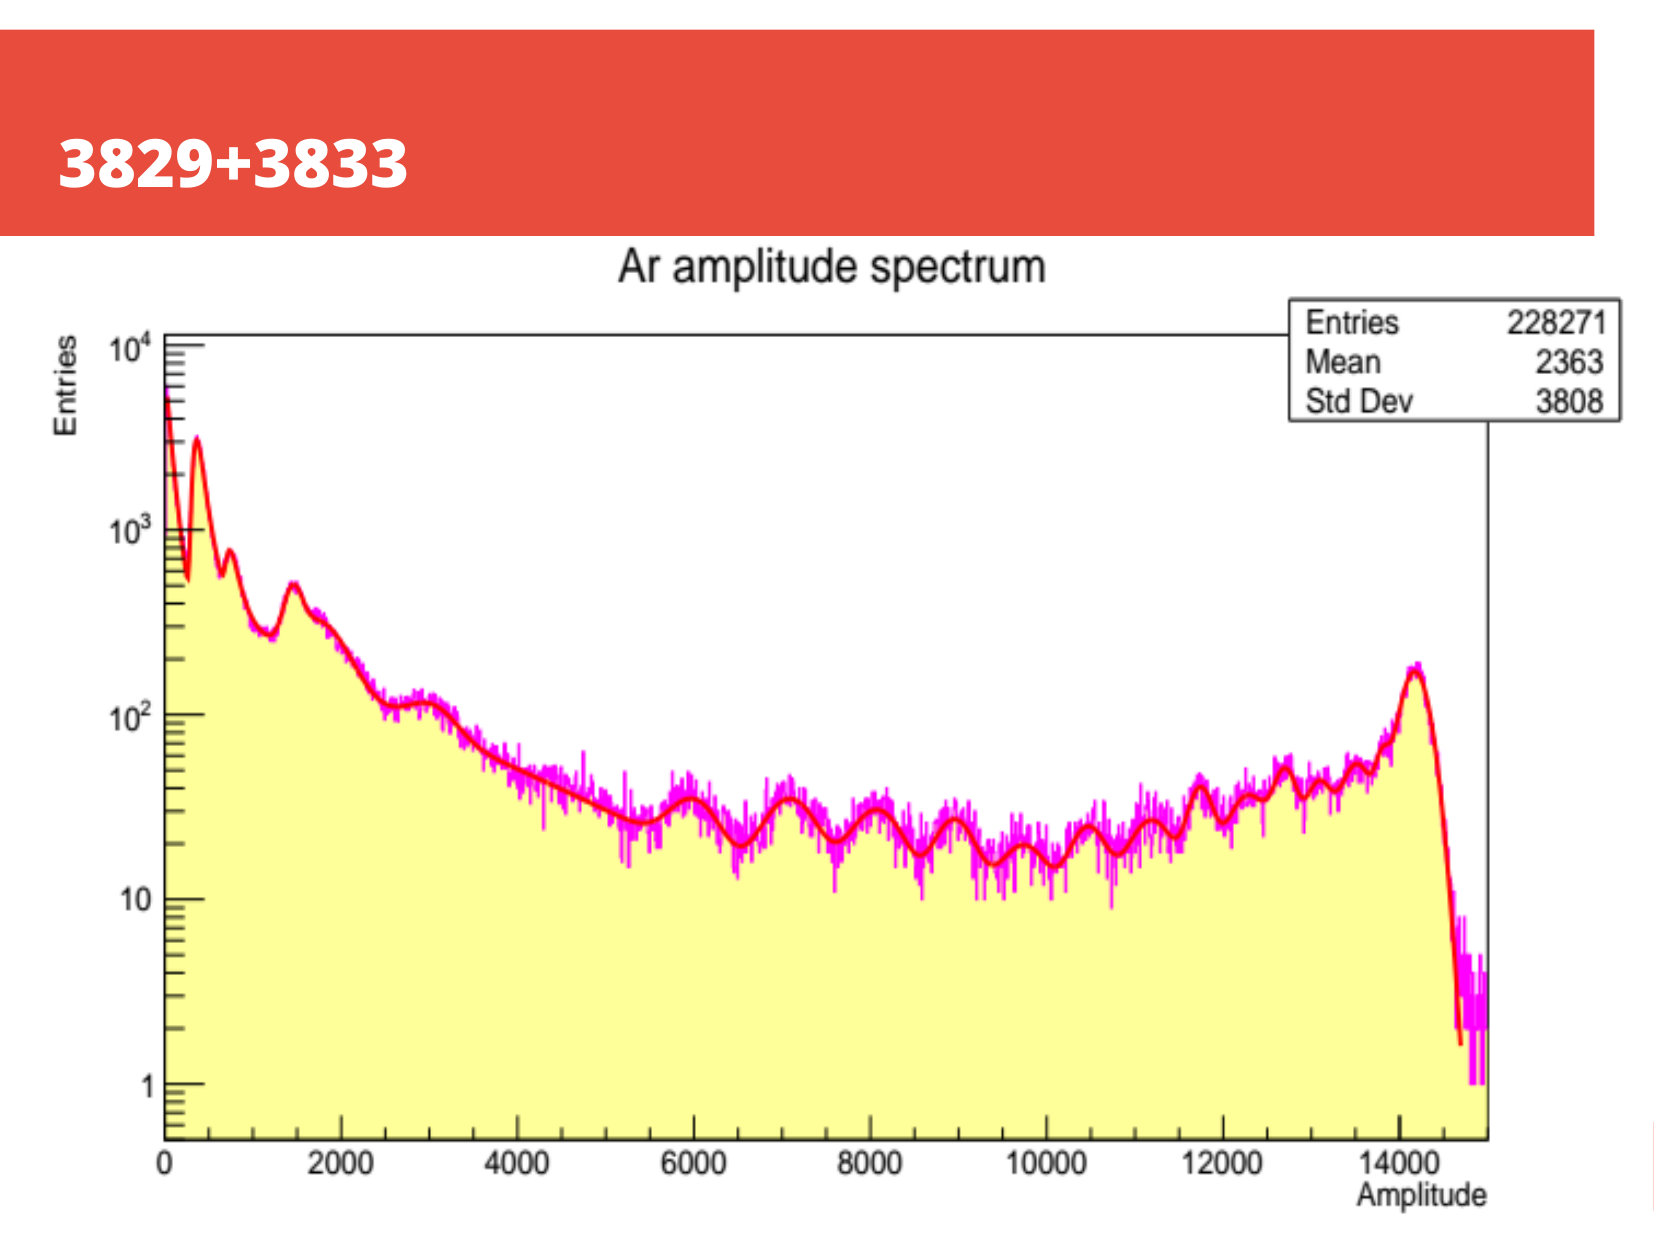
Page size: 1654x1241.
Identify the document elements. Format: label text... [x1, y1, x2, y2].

picture [0, 236, 1654, 1241]
title 3829+3833 [59, 59, 1595, 207]
